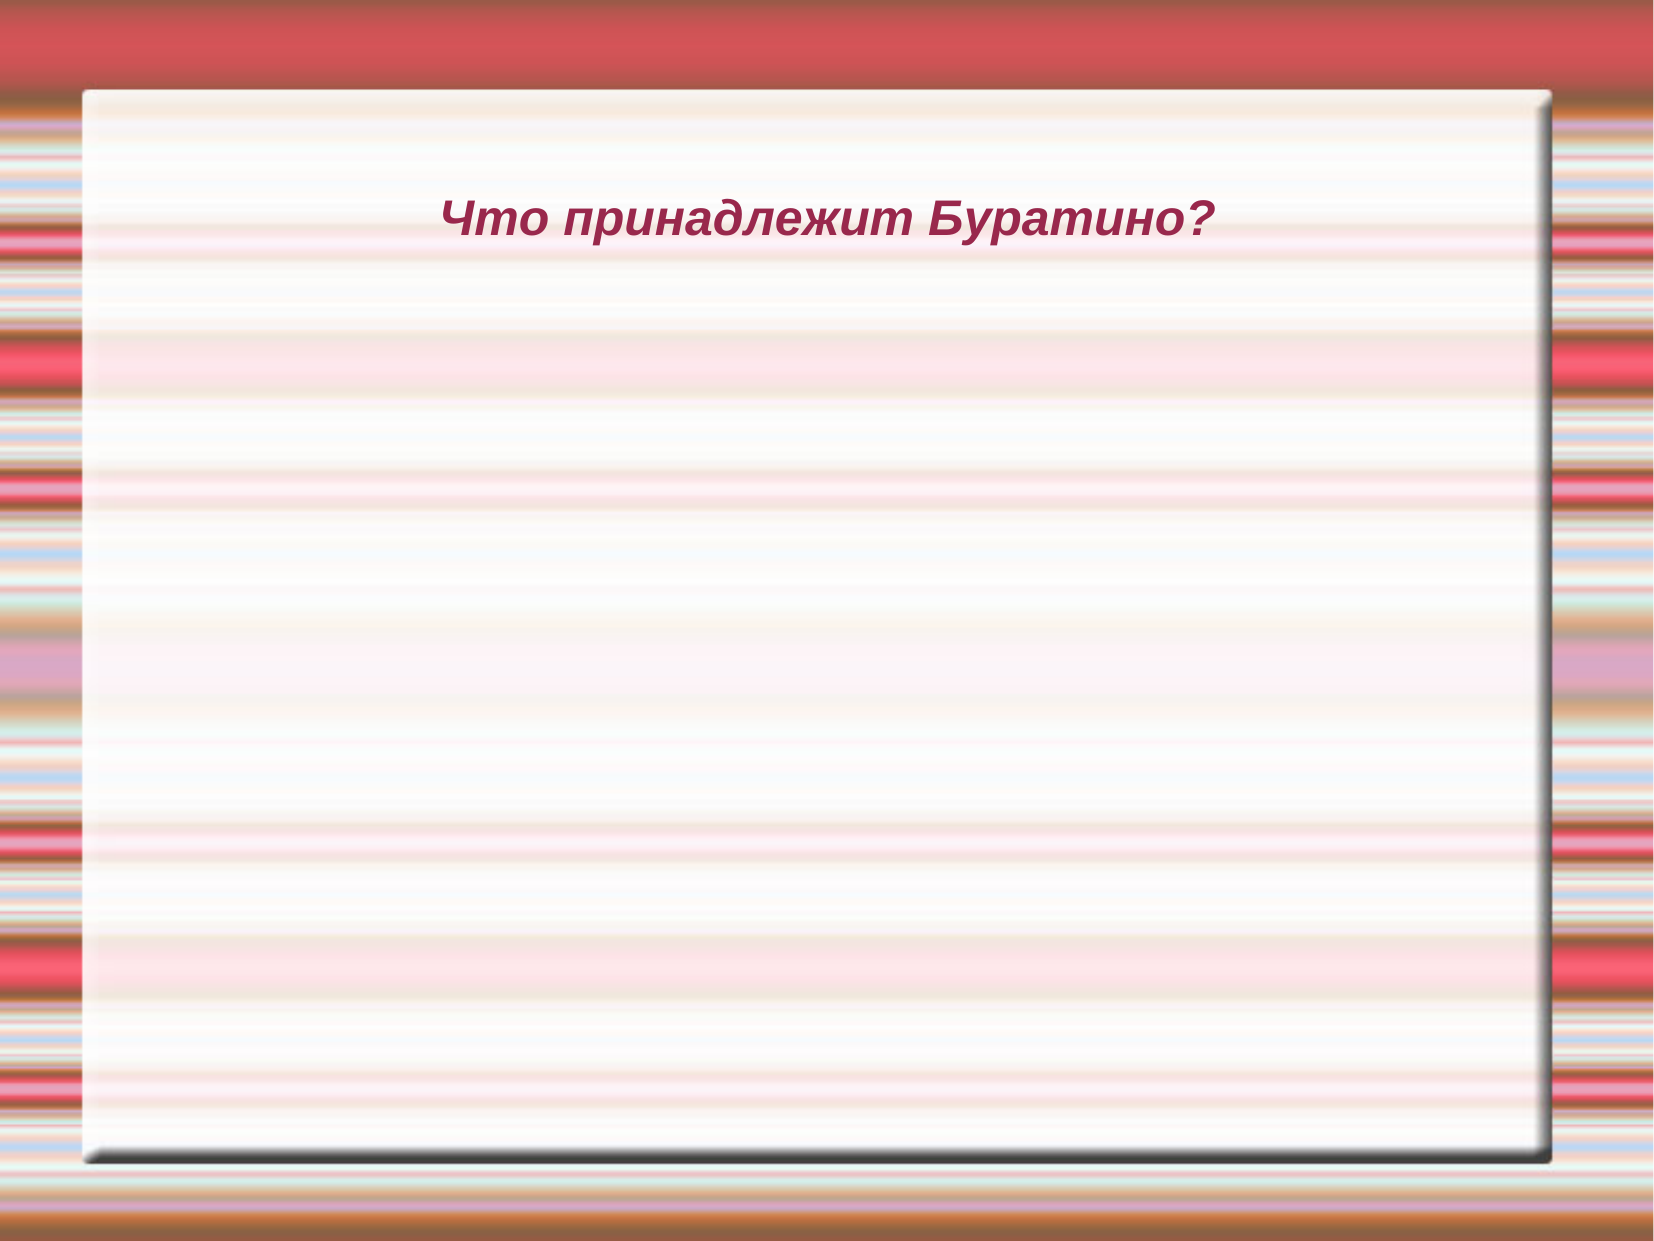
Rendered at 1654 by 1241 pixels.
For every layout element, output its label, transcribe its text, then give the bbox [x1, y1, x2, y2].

picture [0, 0, 1654, 1241]
title Что принадлежит Буратино? [121, 114, 1534, 322]
